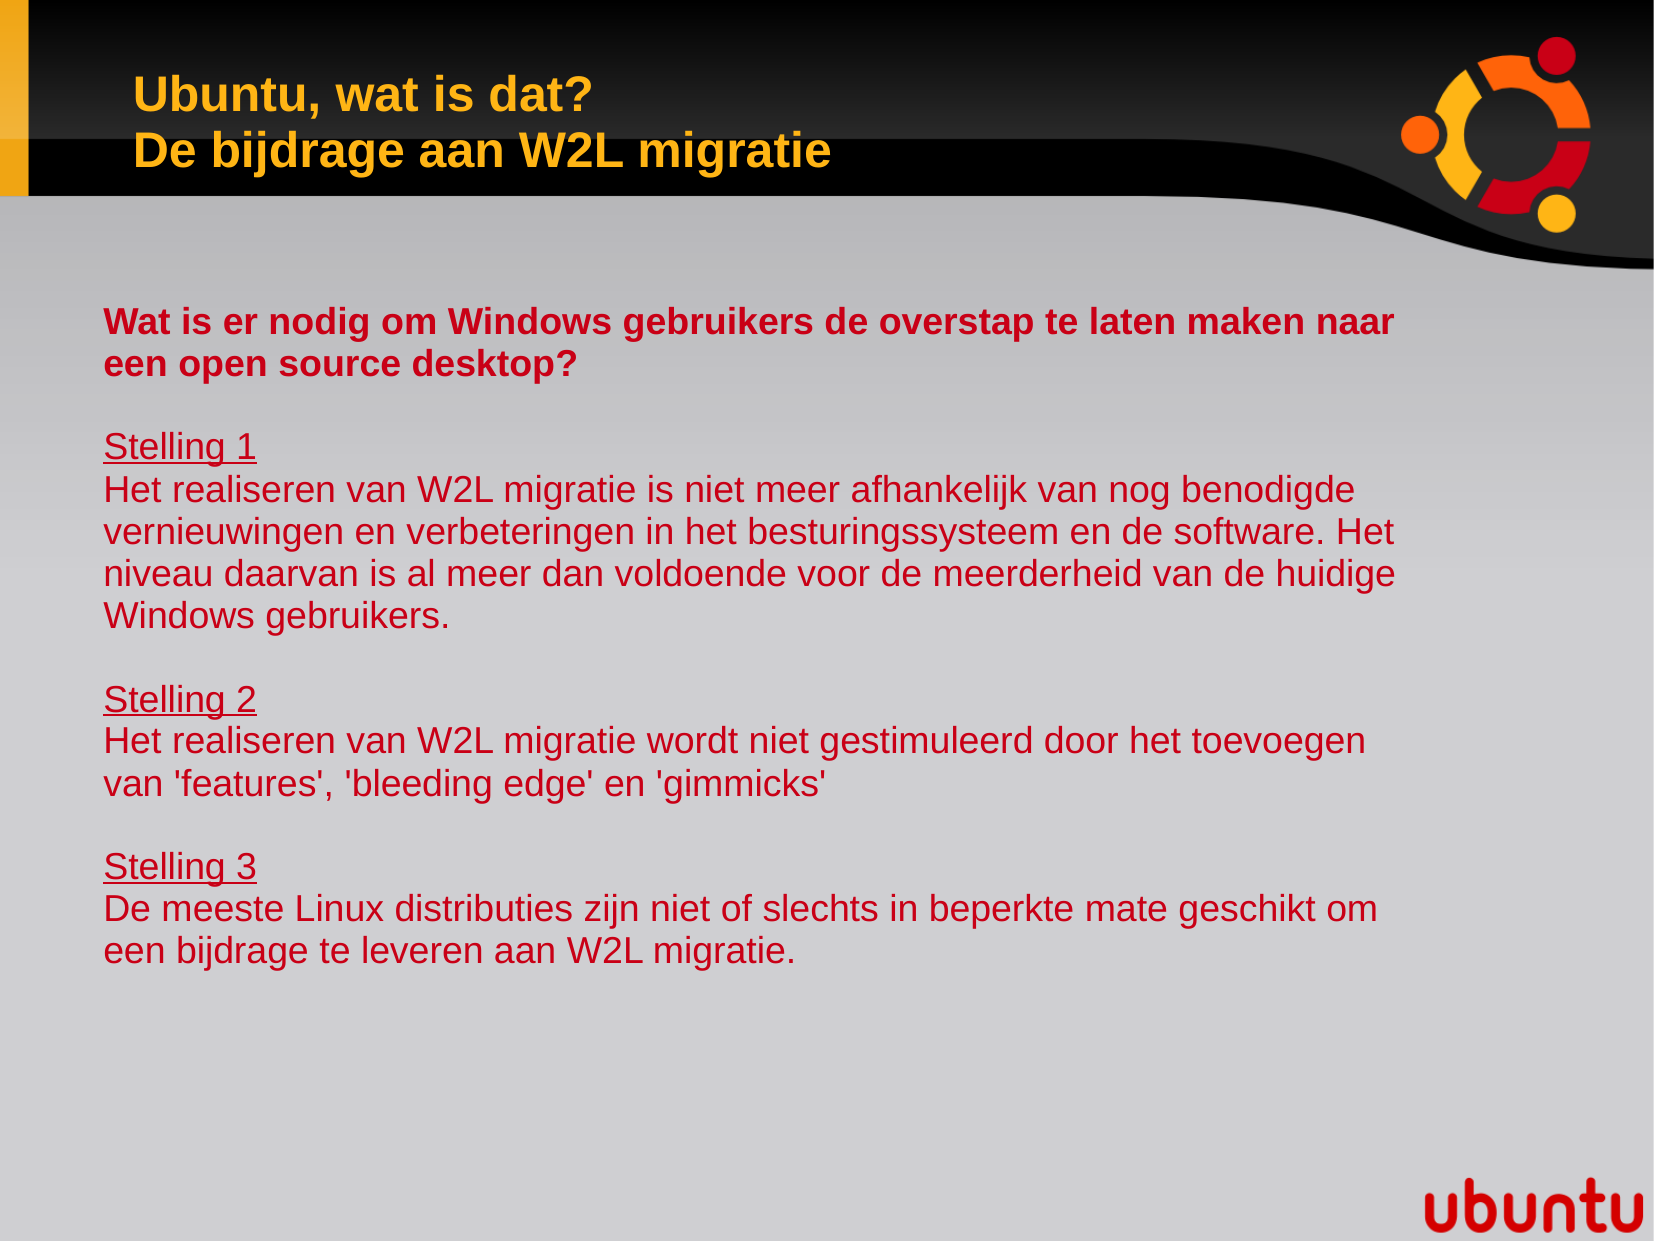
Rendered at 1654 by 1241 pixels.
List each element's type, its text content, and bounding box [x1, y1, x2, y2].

text_box Ubuntu, wat is dat? De bijdrage aan W2L migratie [118, 59, 1093, 188]
picture [0, 0, 1654, 1241]
text_box Wat is er nodig om Windows gebruikers de overstap te laten maken naar een open source desktop? Stelling 1 Het realiseren van W2L migratie is niet meer afhankelijk van nog benodigde vernieuwingen en verbeteringen in het besturingssysteem en de software. Het niveau daarvan is al meer dan voldoende voor de meerderheid van de huidige Windows gebruikers. Stelling 2 Het realiseren van W2L migratie wordt niet gestimuleerd door het toevoegen van 'features', 'bleeding edge' en 'gimmicks' Stelling 3 De meeste Linux distributies zijn niet of slechts in beperkte mate geschikt om een bijdrage te leveren aan W2L migratie. [88, 292, 1447, 1026]
